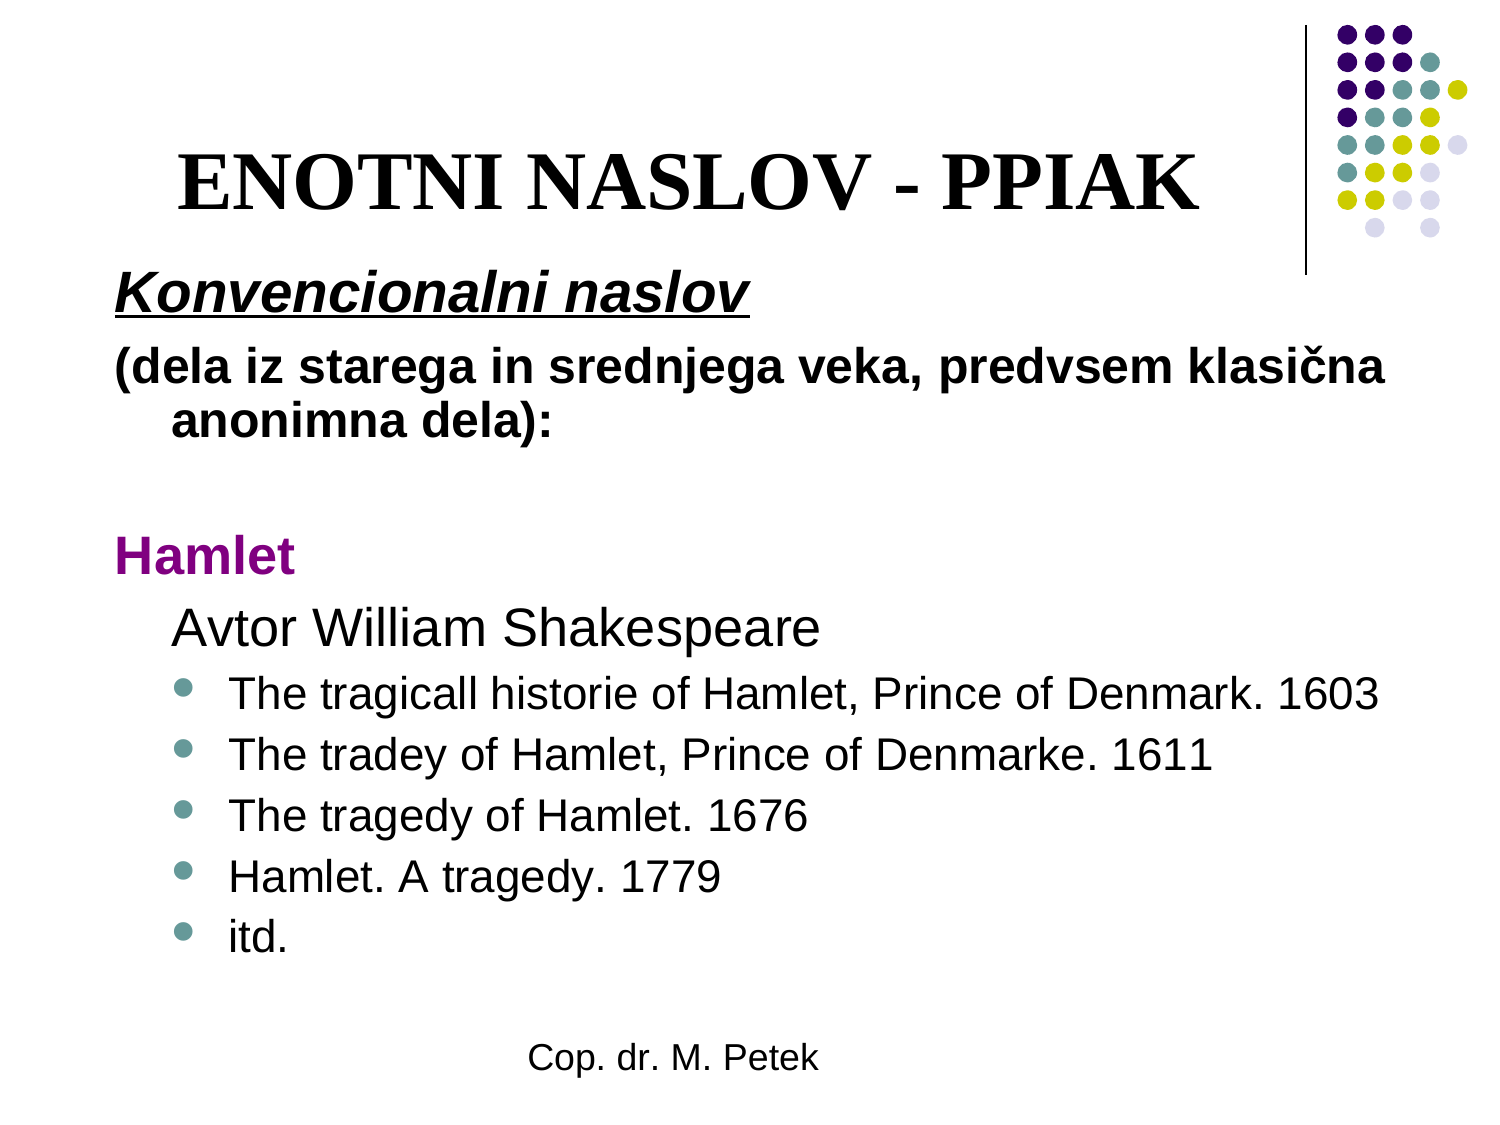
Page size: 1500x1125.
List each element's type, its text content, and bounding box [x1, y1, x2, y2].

title [225, 0, 1500, 38]
text_box ENOTNI NASLOV - PPIAK [162, 118, 1438, 235]
list Konvencionalni naslov (dela iz starega in srednjega veka, predvsem klasična anonimna dela): Hamlet Avtor William Shakespeare The tragicall historie of Hamlet, Prince of Denmark. 1603 The tradey of Hamlet, Prince of Denmarke. 1611 The tragedy of Hamlet. 1676 Hamlet. A tragedy. 1779 itd. [100, 243, 1438, 1125]
